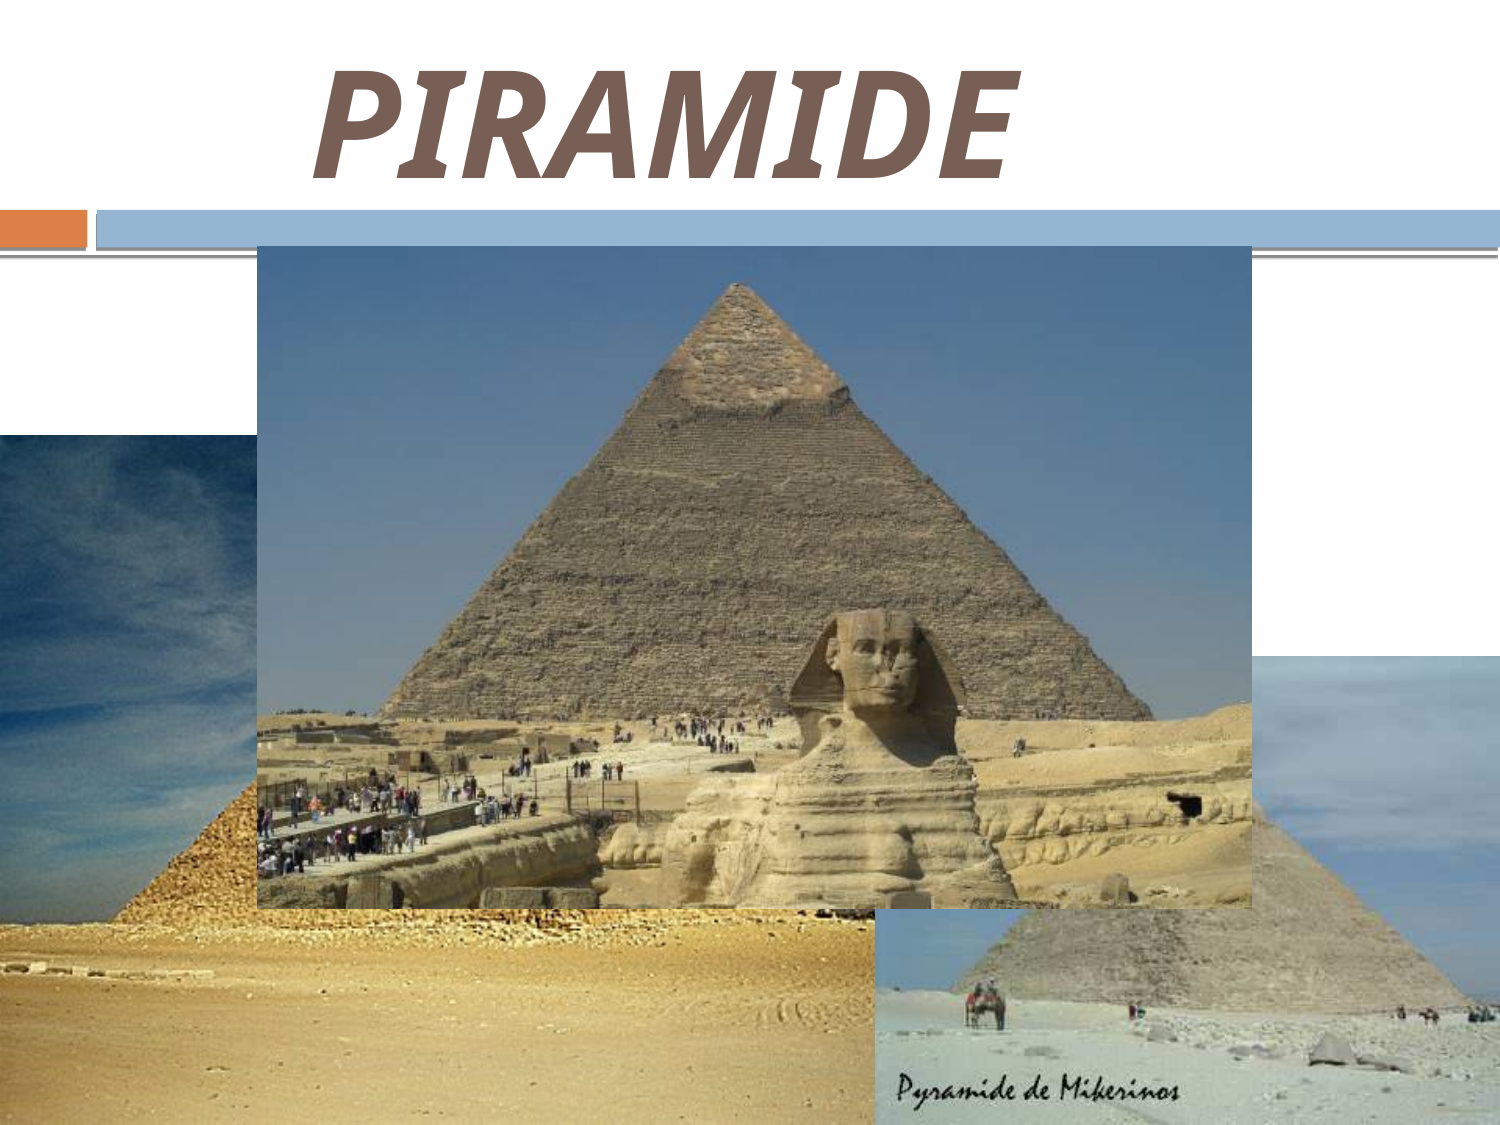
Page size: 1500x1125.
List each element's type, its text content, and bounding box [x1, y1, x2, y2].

picture [0, 246, 1500, 1125]
title PIRAMIDE [99, 37, 1438, 200]
